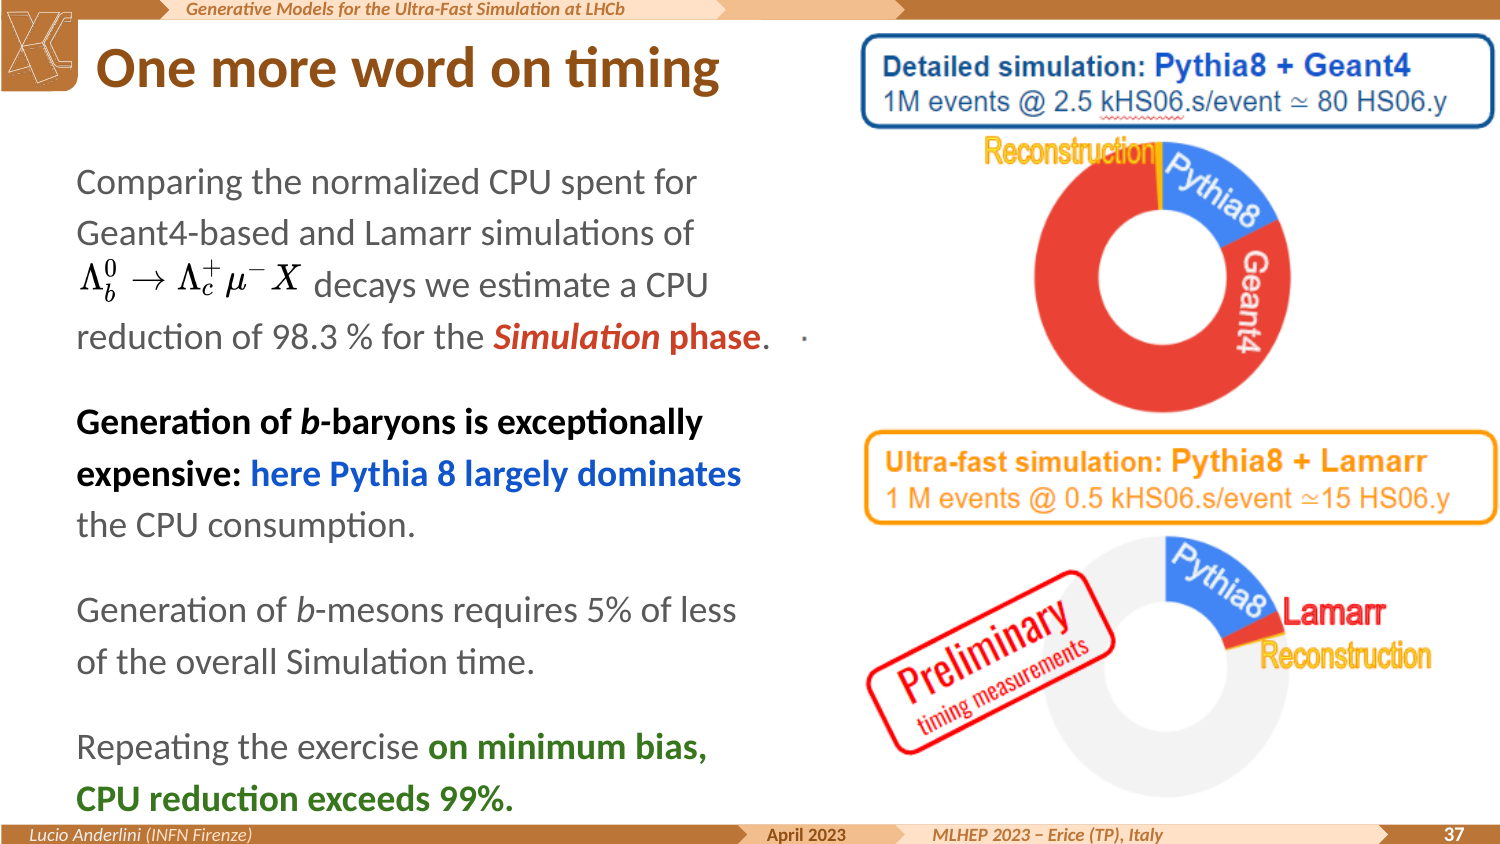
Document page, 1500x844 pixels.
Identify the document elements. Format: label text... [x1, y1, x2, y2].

picture [800, 32, 1500, 802]
slide_number <number> [1389, 801, 1480, 844]
picture [79, 256, 301, 305]
list Comparing the normalized CPU spent for Geant4-based and Lamarr simulations of decays we estimate a CPU reduction of 98.3 % for the Simulation phase. Generation of b-baryons is exceptionally expensive: here Pythia 8 largely dominates the CPU consumption. Generation of b-mesons requires 5% of less of the overall Simulation time. Repeating the exercise on minimum bias, CPU reduction exceeds 99%. [61, 134, 791, 772]
title One more word on timing [81, 14, 1480, 109]
